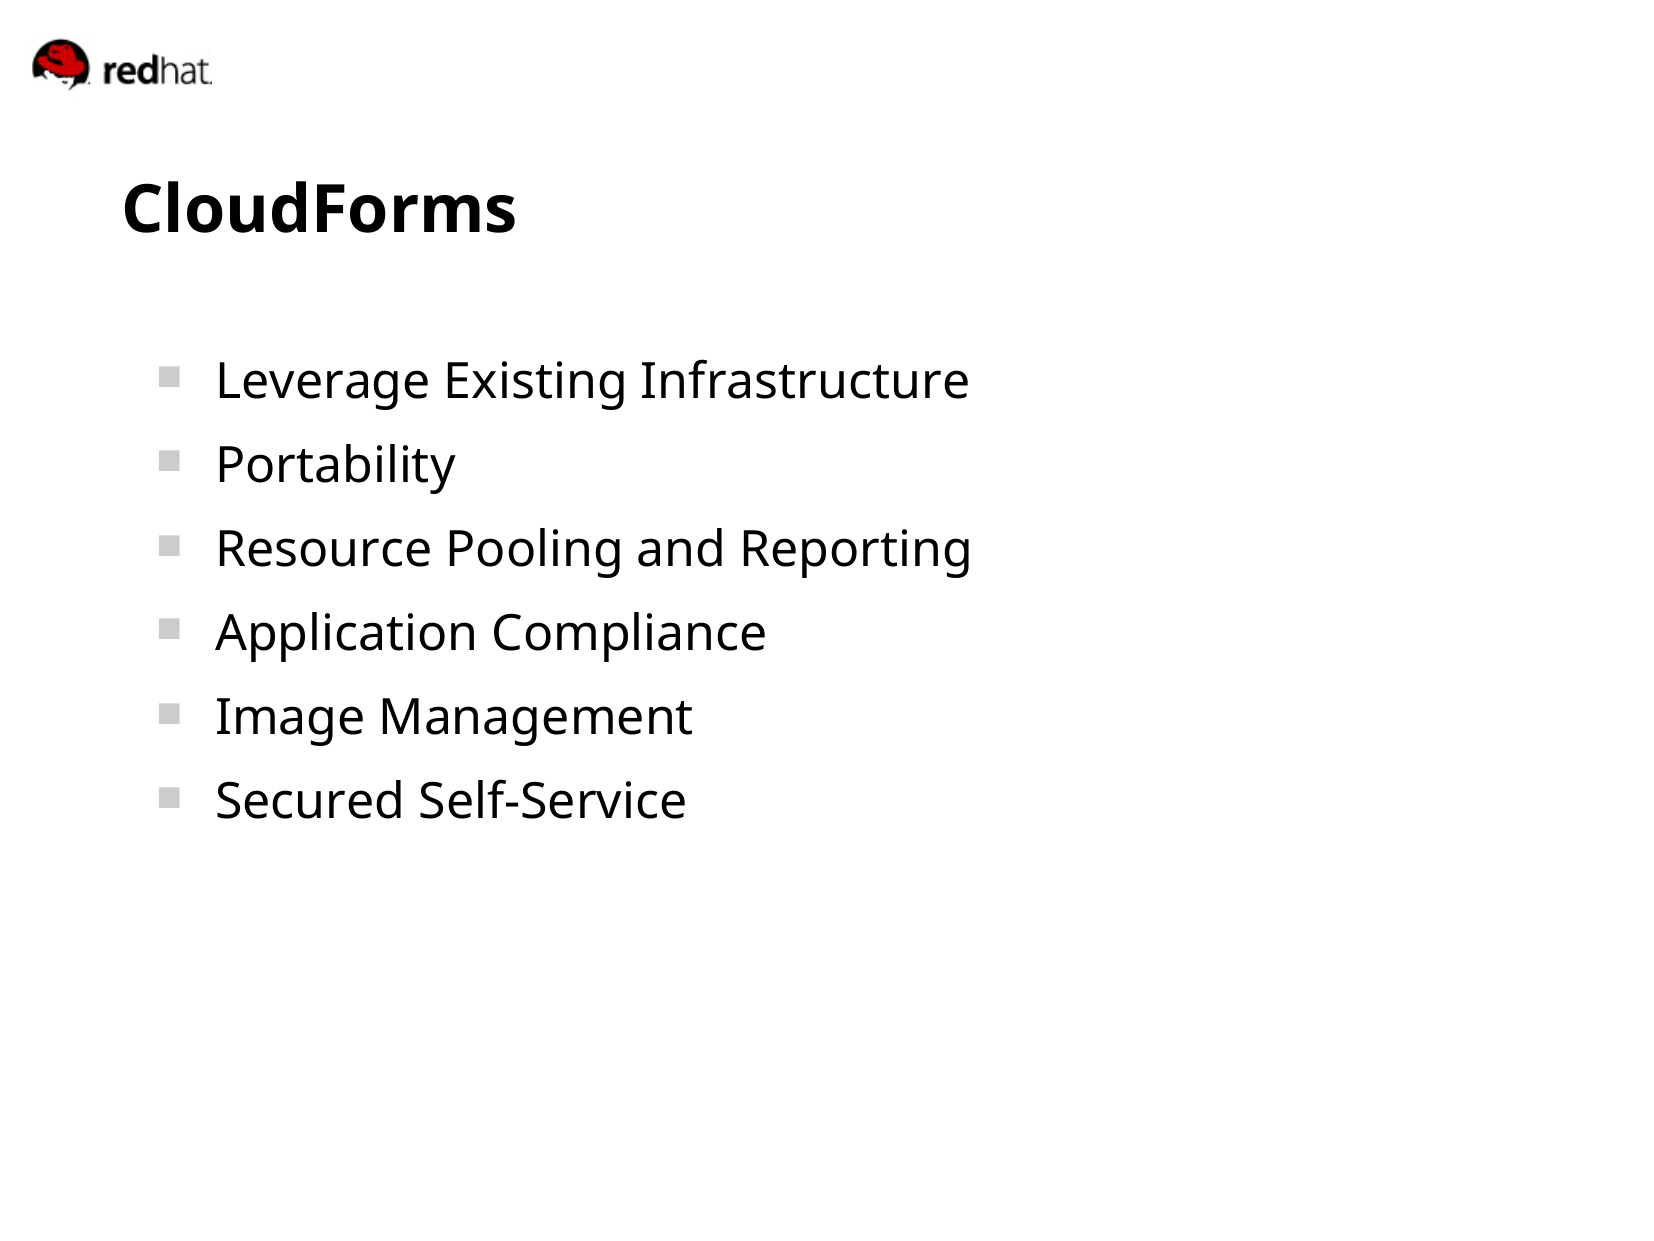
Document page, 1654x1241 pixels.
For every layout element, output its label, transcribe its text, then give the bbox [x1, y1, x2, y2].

list Leverage Existing Infrastructure Portability Resource Pooling and Reporting Application Compliance Image Management Secured Self-Service [121, 344, 1534, 1127]
title CloudForms [121, 102, 1534, 310]
picture [31, 37, 212, 98]
